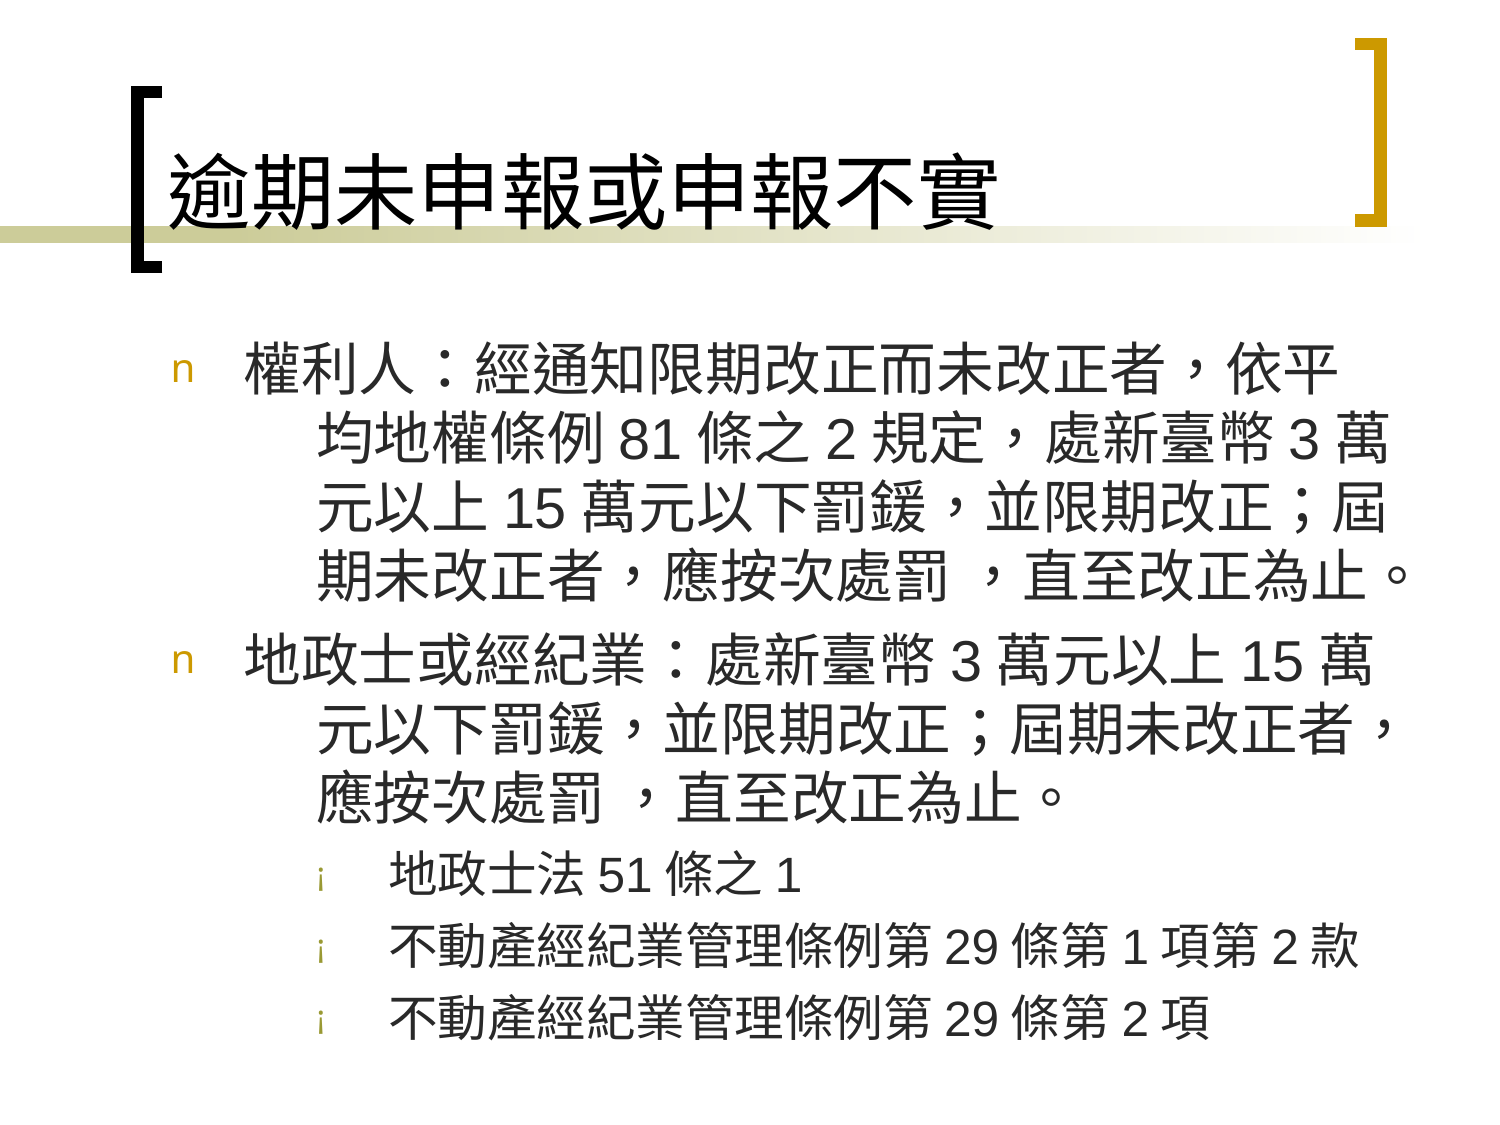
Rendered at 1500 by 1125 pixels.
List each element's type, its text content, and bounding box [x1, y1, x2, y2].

title 逾期未申報或申報不實 [152, 15, 1328, 248]
list 權利人：經通知限期改正而未改正者，依平均地權條例81條之2規定，處新臺幣3萬元以上15萬元以下罰鍰，並限期改正；屆期未改正者，應按次處罰 ，直至改正為止。 地政士或經紀業：處新臺幣3萬元以上15萬元以下罰鍰，並限期改正；屆期未改正者，應按次處罰 ，直至改正為止。 地政士法51條之1 不動產經紀業管理條例第29條第1項第2款 不動產經紀業管理條例第29條第2項 [155, 324, 1413, 1071]
